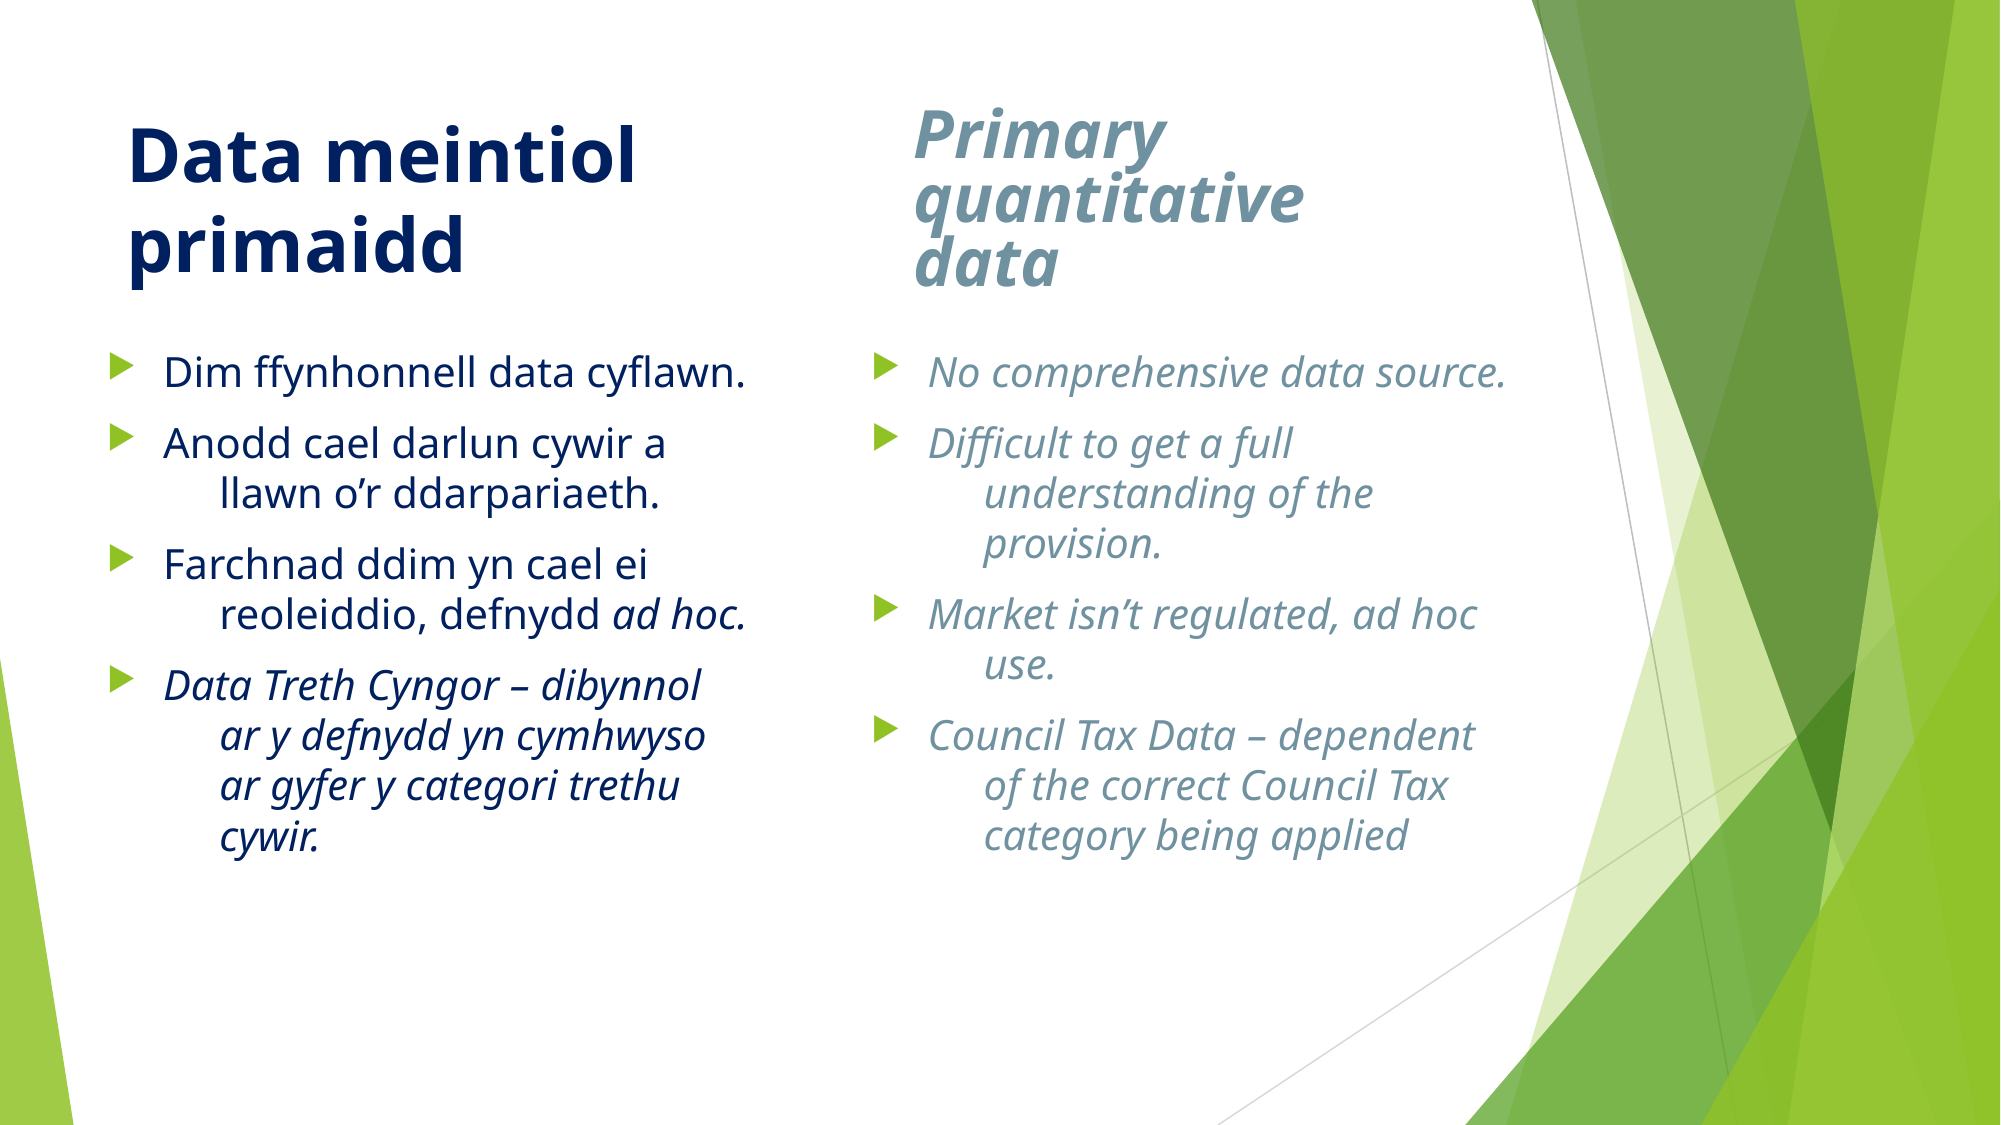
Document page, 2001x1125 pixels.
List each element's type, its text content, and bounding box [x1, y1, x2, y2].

text_box Primary quantitative data [898, 99, 1459, 317]
text_box No comprehensive data source. Difficult to get a full understanding of the provision. Market isn’t regulated, ad hoc use. Council Tax Data – dependent of the correct Council Tax category being applied [856, 338, 1538, 976]
list Dim ffynhonnell data cyflawn. Anodd cael darlun cywir a llawn o’r ddarpariaeth. Farchnad ddim yn cael ei reoleiddio, defnydd ad hoc. Data Treth Cyngor – dibynnol ar y defnydd yn cymhwyso ar gyfer y categori trethu cywir. [91, 338, 765, 1054]
title Data meintiol primaidd [111, 99, 671, 317]
